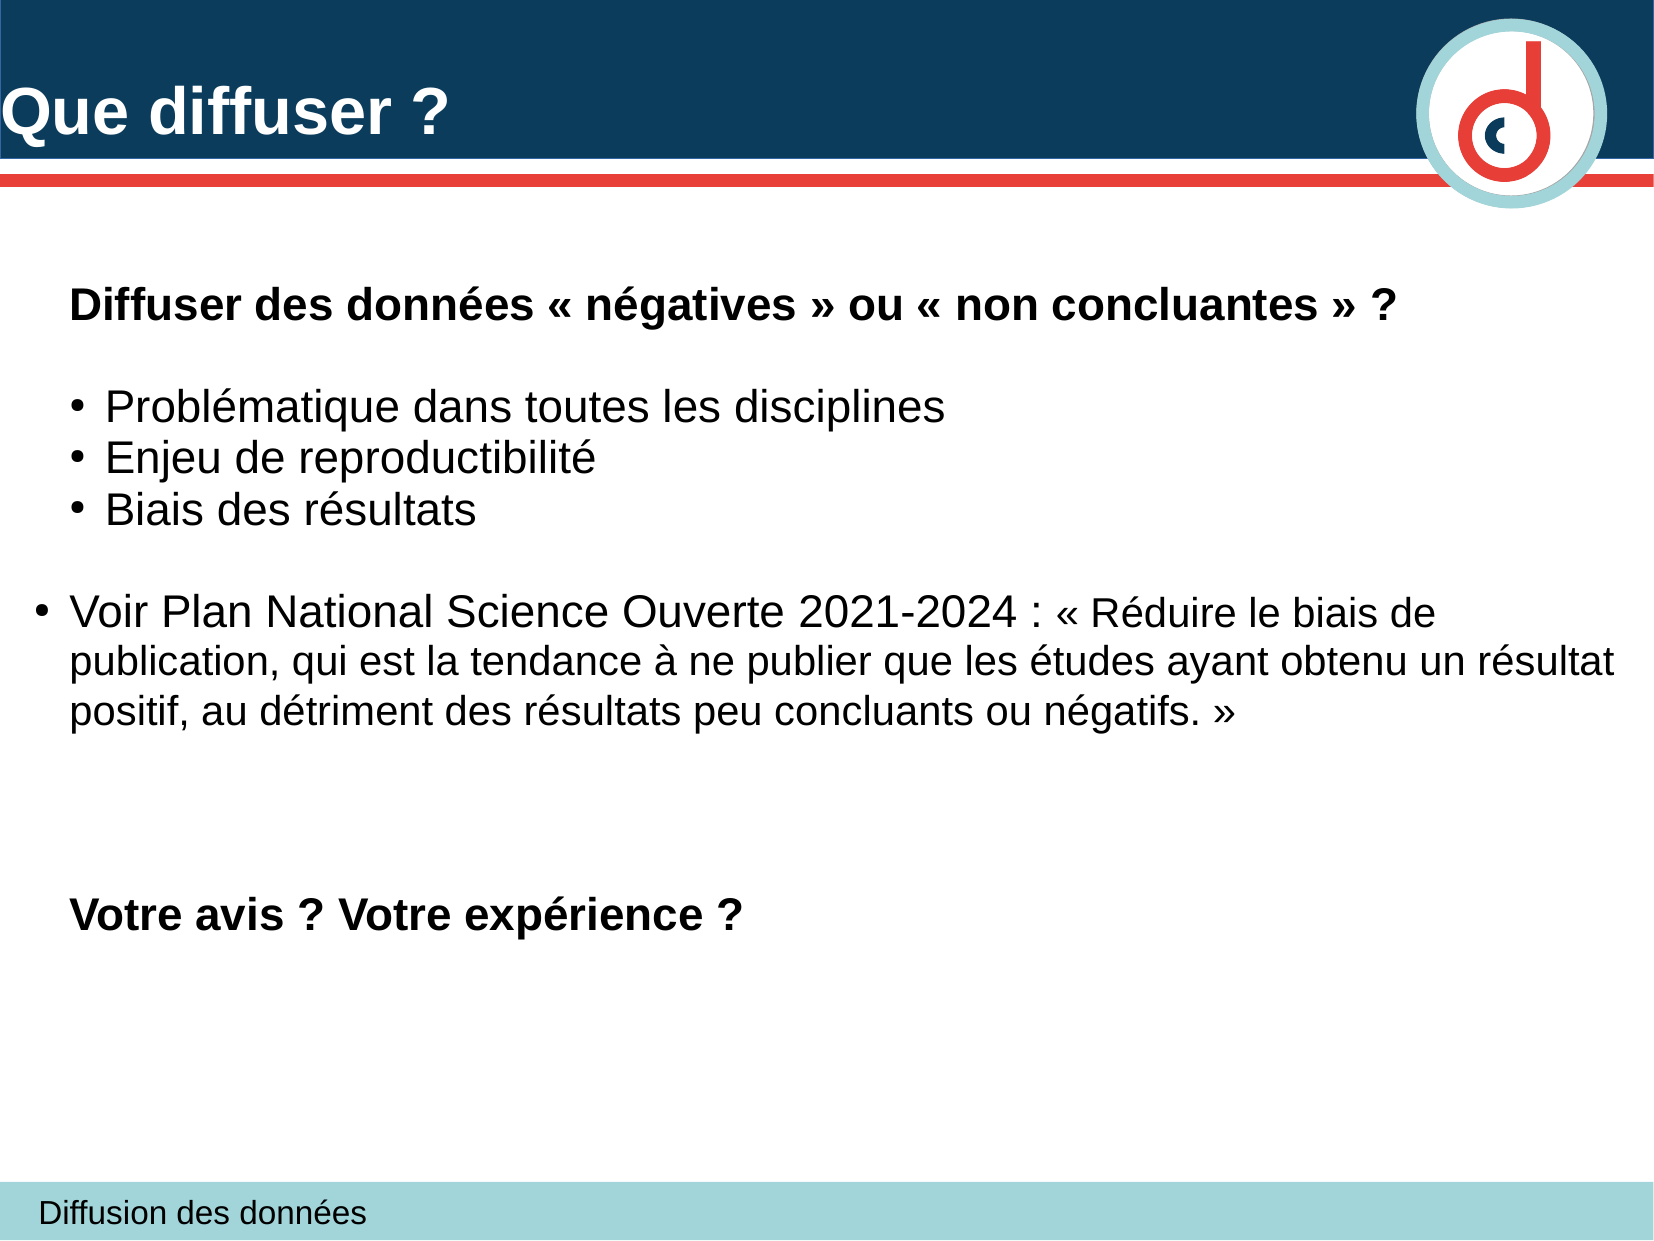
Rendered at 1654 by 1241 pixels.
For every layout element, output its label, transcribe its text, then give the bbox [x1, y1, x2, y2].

title Que diffuser ? [0, 39, 1394, 187]
text_box Diffuser des données « négatives » ou « non concluantes » ? Problématique dans toutes les disciplines Enjeu de reproductibilité Biais des résultats Voir Plan National Science Ouverte 2021-2024 : « Réduire le biais de publication, qui est la tendance à ne publier que les études ayant obtenu un résultat positif, au détriment des résultats peu concluants ou négatifs. » Votre avis ? Votre expérience ? [33, 278, 1626, 992]
text_box Diffusion des données [23, 1187, 621, 1241]
